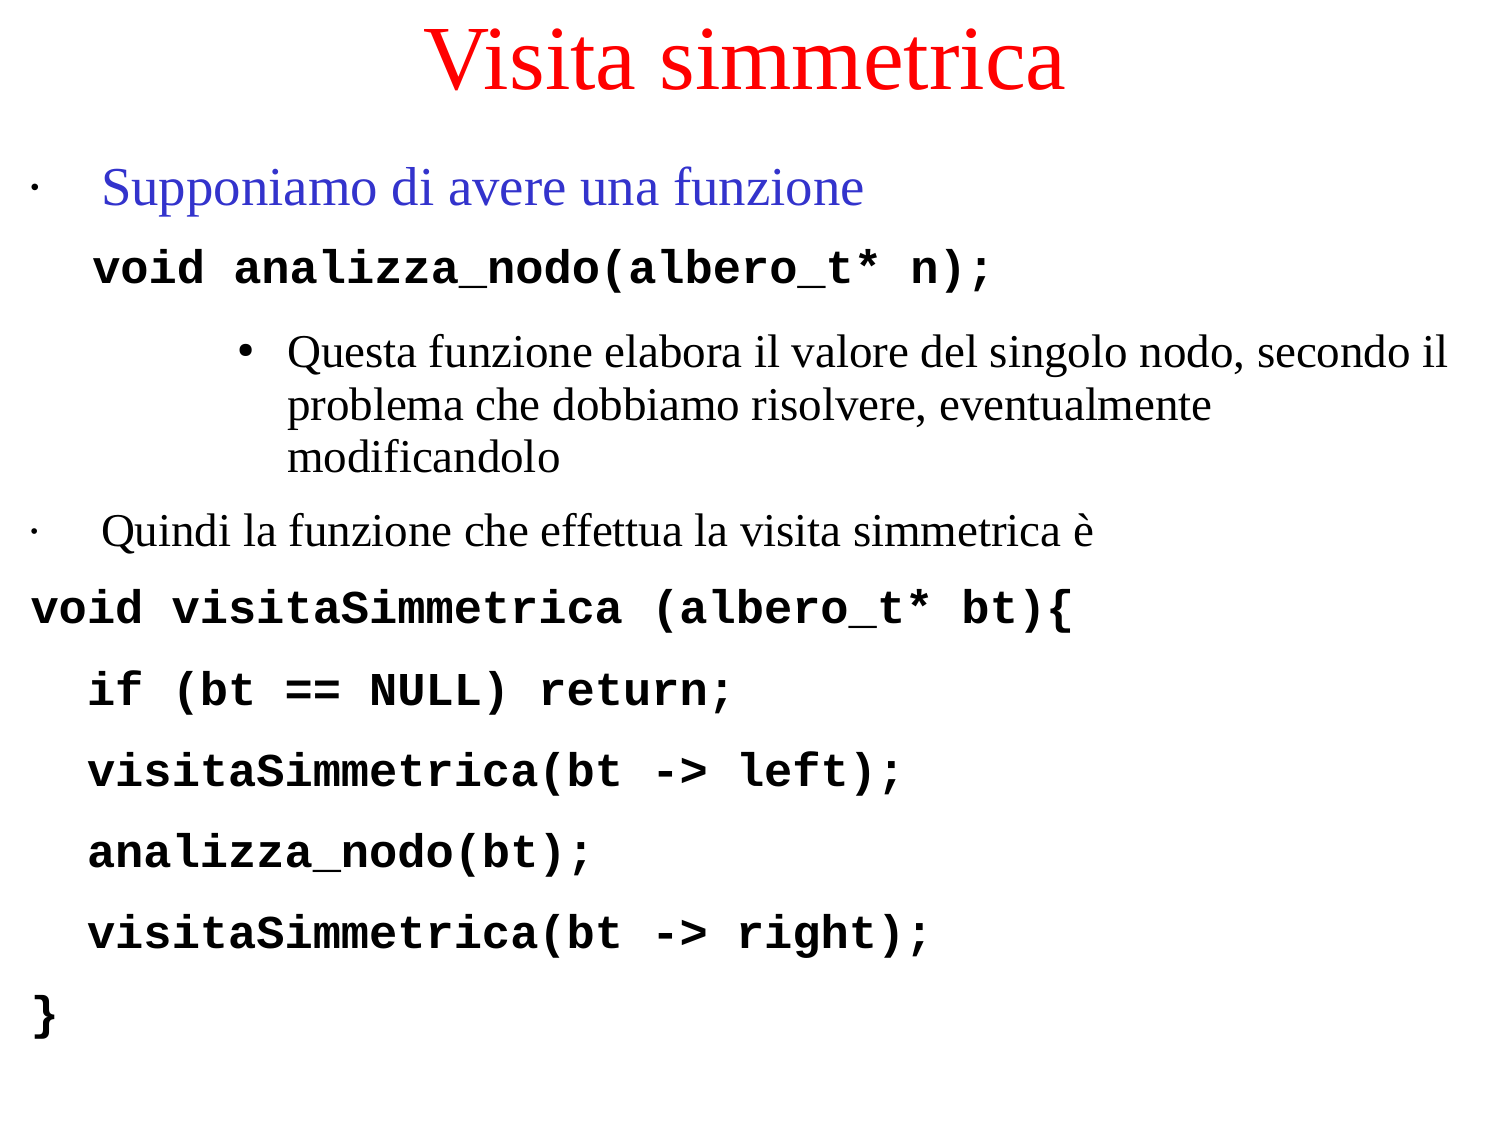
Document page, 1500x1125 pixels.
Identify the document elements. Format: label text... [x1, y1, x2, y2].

title Visita simmetrica [107, 0, 1383, 149]
list Supponiamo di avere una funzione void analizza_nodo(albero_t* n); Questa funzione elabora il valore del singolo nodo, secondo il problema che dobbiamo risolvere, eventualmente modificandolo Quindi la funzione che effettua la visita simmetrica è void visitaSimmetrica (albero_t* bt){ if (bt == NULL) return; visitaSimmetrica(bt -> left); analizza_nodo(bt); visitaSimmetrica(bt -> right); } [15, 149, 1475, 1055]
